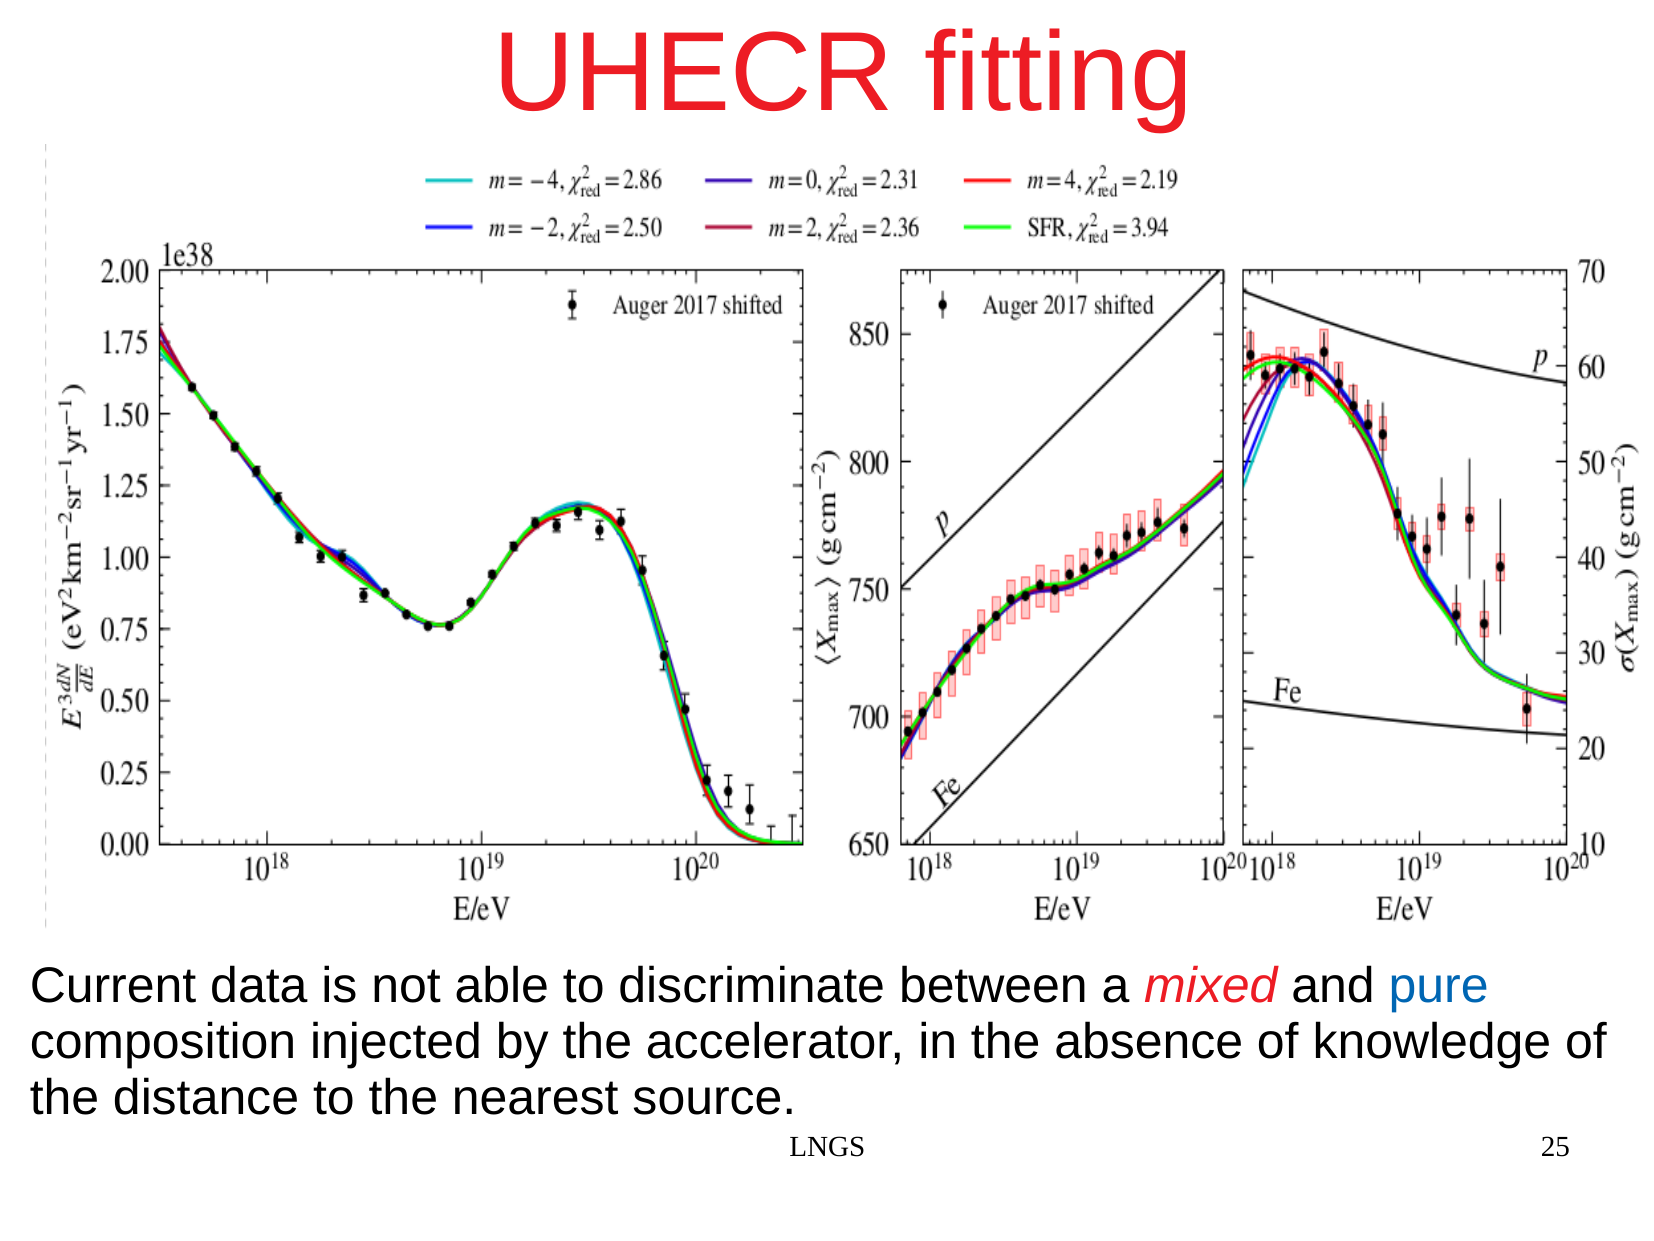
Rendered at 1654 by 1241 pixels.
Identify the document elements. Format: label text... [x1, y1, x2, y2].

picture [45, 144, 1651, 931]
title UHECR fitting [116, 0, 1605, 137]
text_box Current data is not able to discriminate between a mixed and pure composition injected by the accelerator, in the absence of knowledge of the distance to the nearest source. [15, 950, 1653, 1133]
